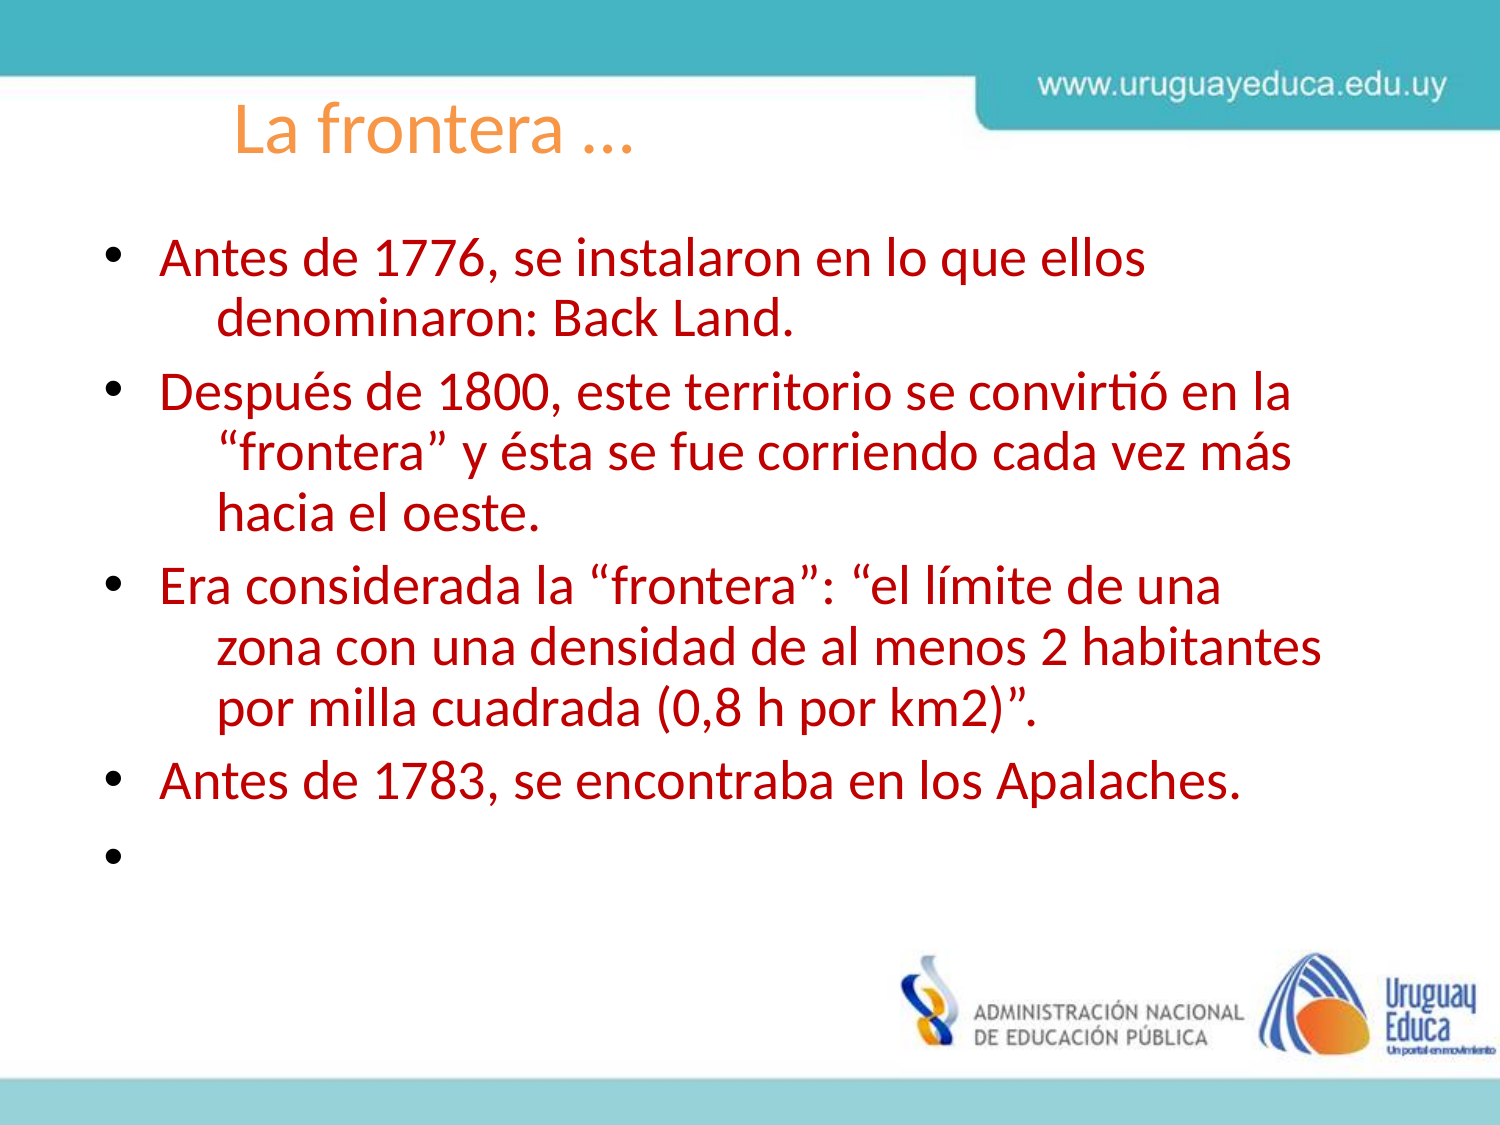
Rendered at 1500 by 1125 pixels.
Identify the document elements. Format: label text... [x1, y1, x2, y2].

title La frontera … [0, 29, 898, 218]
list Antes de 1776, se instalaron en lo que ellos denominaron: Back Land. Después de 1800, este territorio se convirtió en la “frontera” y ésta se fue corriendo cada vez más hacia el oeste. Era considerada la “frontera”: “el límite de una zona con una densidad de al menos 2 habitantes por milla cuadrada (0,8 h por km2)”. Antes de 1783, se encontraba en los Apalaches. [88, 220, 1354, 906]
picture [0, 0, 1500, 1125]
